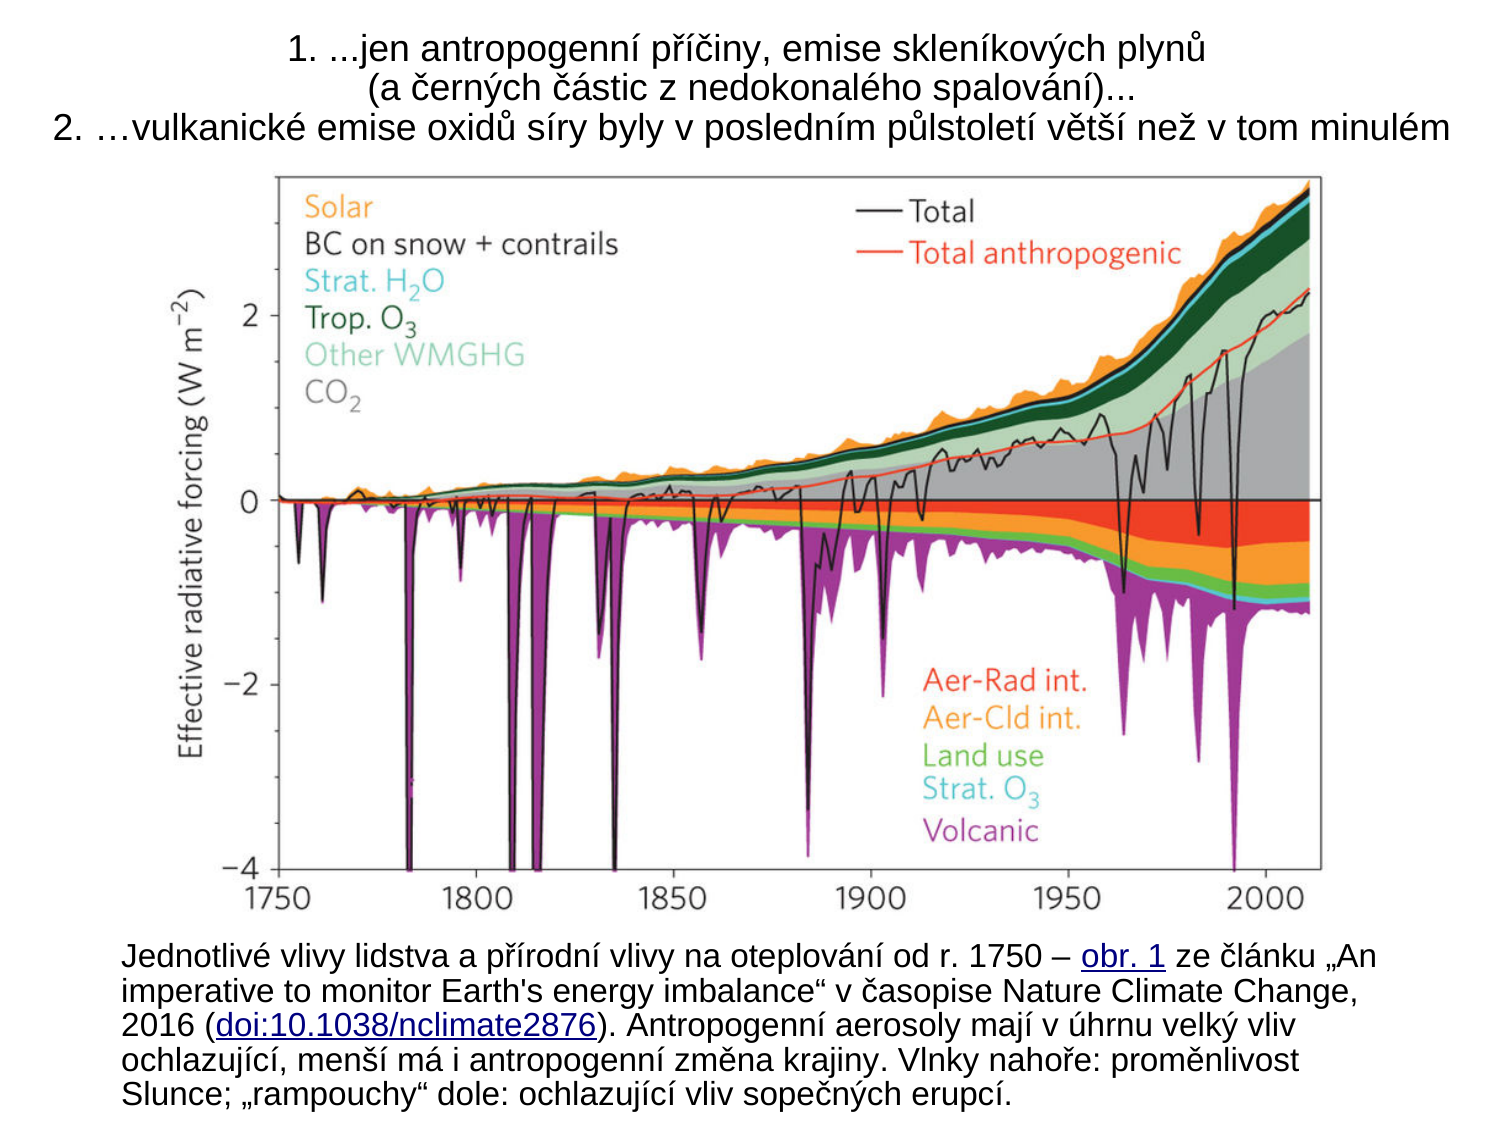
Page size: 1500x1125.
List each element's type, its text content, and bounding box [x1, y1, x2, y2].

list Jednotlivé vlivy lidstva a přírodní vlivy na oteplování od r. 1750 – obr. 1 ze článku „An imperative to monitor Earth's energy imbalance“ v časopise Nature Climate Change, 2016 (doi:10.1038/nclimate2876). Antropogenní aerosoly mají v úhrnu velký vliv ochlazující, menší má i antropogenní změna krajiny. Vlnky nahoře: proměnlivost Slunce; „rampouchy“ dole: ochlazující vliv sopečných erupcí. [65, 940, 1407, 1116]
title 1. ...jen antropogenní příčiny, emise skleníkových plynů (a černých částic z nedokonalého spalování)... 2. …vulkanické emise oxidů síry byly v posledním půlstoletí větší než v tom minulém [18, 8, 1486, 171]
picture [164, 170, 1330, 922]
